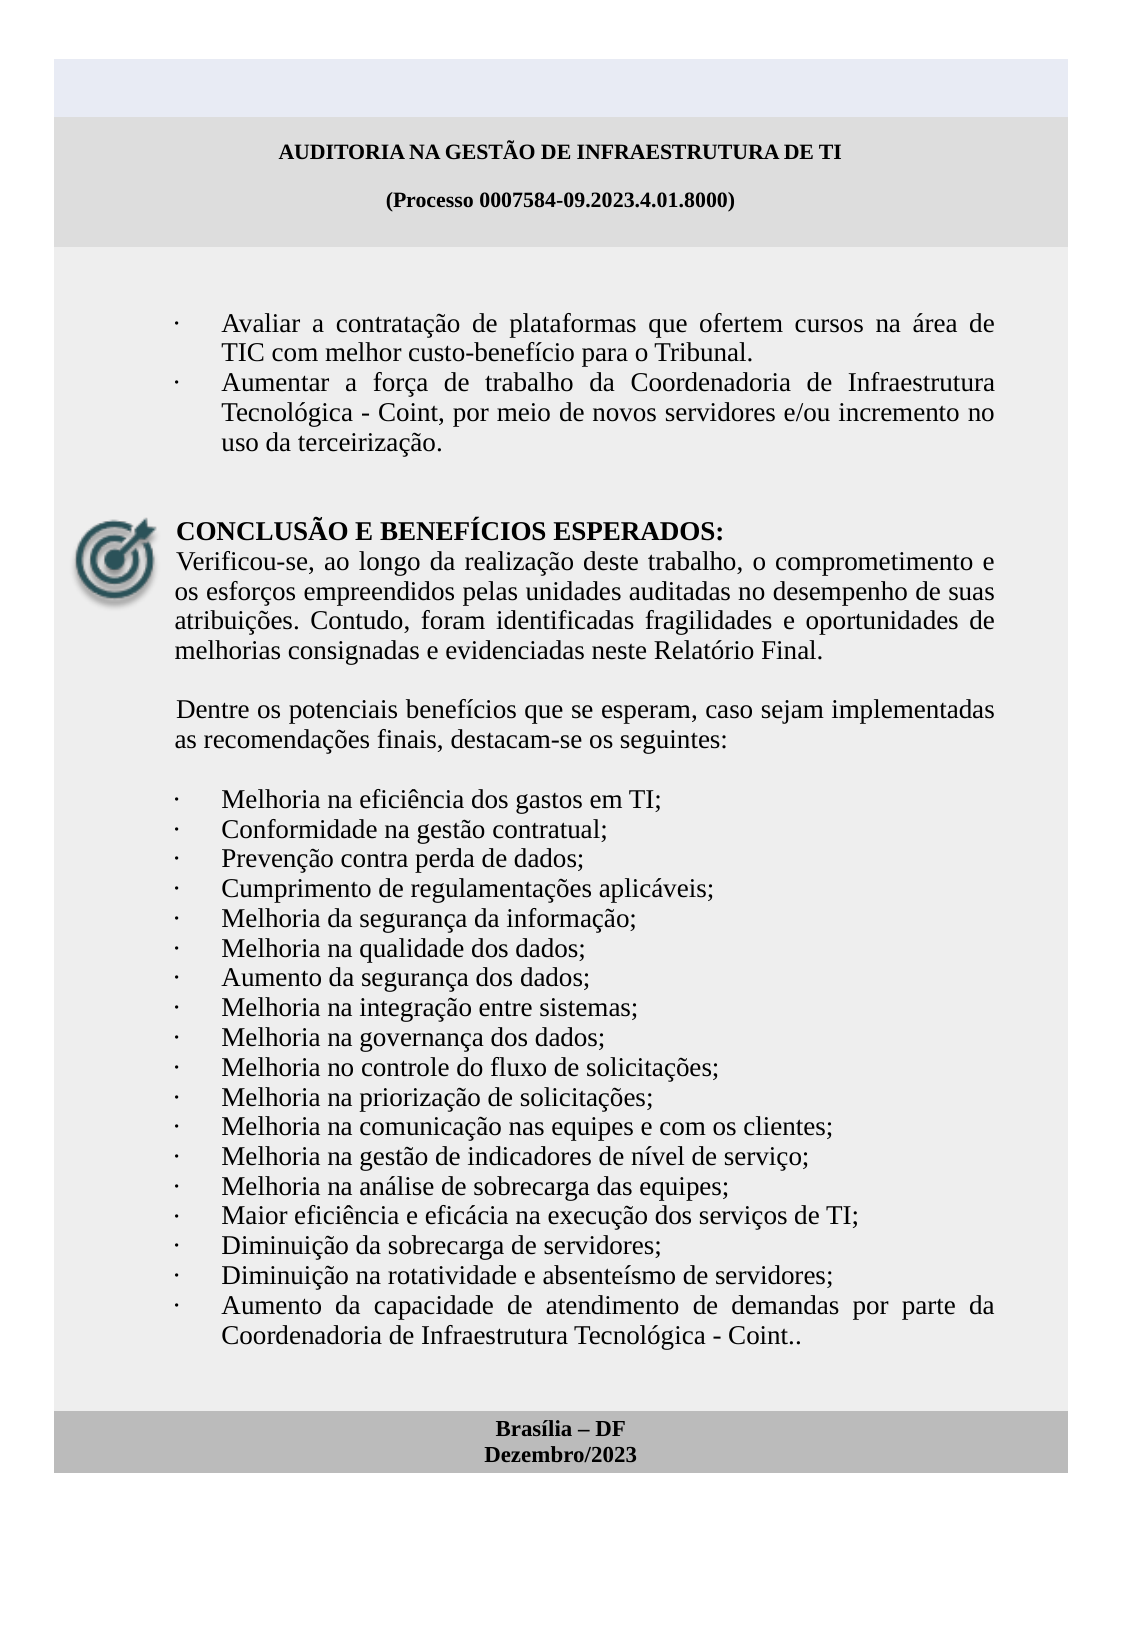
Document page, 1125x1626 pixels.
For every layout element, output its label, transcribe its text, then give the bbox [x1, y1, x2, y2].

table_cell AUDITORIA NA GESTÃO DE INFRAESTRUTURA DE TI (Processo 0007584-09.2023.4.01.8000) [54, 117, 1068, 247]
table_header [54, 59, 1068, 117]
table_cell Brasília – DF Dezembro/2023 [54, 1411, 1068, 1473]
table_cell [1027, 247, 1068, 1411]
picture [57, 506, 176, 625]
table_cell Avaliar a contratação de plataformas que ofertem cursos na área de TIC com melhor custo-benefício para o Tribunal. Aumentar a força de trabalho da Coordenadoria de Infraestrutura Tecnológica - Coint, por meio de novos servidores e/ou incremento no uso da terceirização. CONCLUSÃO E BENEFÍCIOS ESPERADOS: Verificou-se, ao longo da realização deste trabalho, o comprometimento e os esforços empreendidos pelas unidades auditadas no desempenho de suas atribuições. Contudo, foram identificadas fragilidades e oportunidades de melhorias consignadas e evidenciadas neste Relatório Final. Dentre os potenciais benefícios que se esperam, caso sejam implementadas as recomendações finais, destacam-se os seguintes: Melhoria na eficiência dos gastos em TI; Conformidade na gestão contratual; Prevenção contra perda de dados; Cumprimento de regulamentações aplicáveis; Melhoria da segurança da informação; Melhoria na qualidade dos dados; Aumento da segurança dos dados; Melhoria na integração entre sistemas; Melhoria na governança dos dados; Melhoria no controle do fluxo de solicitações; Melhoria na priorização de solicitações; Melhoria na comunicação nas equipes e com os clientes; Melhoria na gestão de indicadores de nível de serviço; Melhoria na análise de sobrecarga das equipes; Maior eficiência e eficácia na execução dos serviços de TI; Diminuição da sobrecarga de servidores; Diminuição na rotatividade e absenteísmo de servidores; Aumento da capacidade de atendimento de demandas por parte da Coordenadoria de Infraestrutura Tecnológica - Coint.. [142, 247, 1027, 1411]
table_cell [54, 247, 142, 1411]
